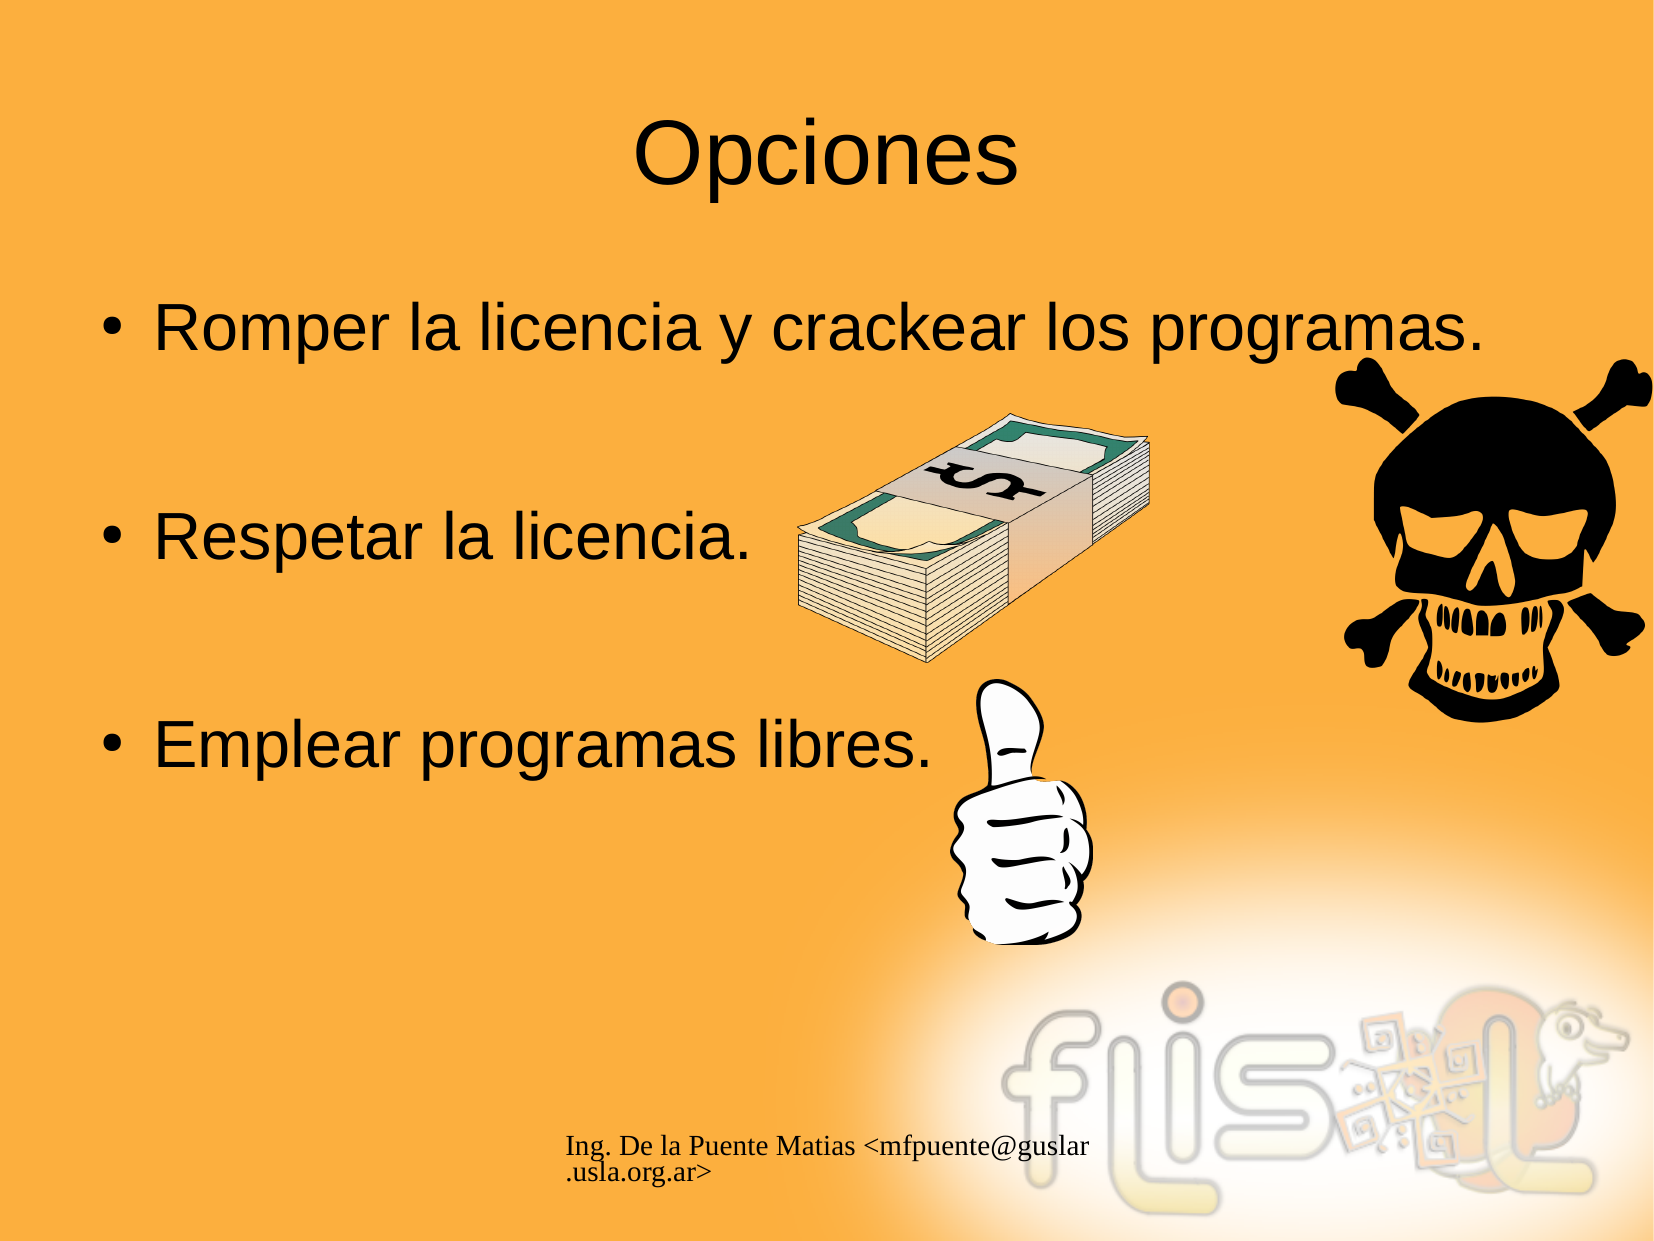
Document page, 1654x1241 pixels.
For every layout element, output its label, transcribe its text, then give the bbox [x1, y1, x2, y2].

picture [0, 0, 1654, 1241]
list Romper la licencia y crackear los programas. Respetar la licencia. Emplear programas libres. [82, 290, 1571, 1094]
title Opciones [82, 56, 1571, 250]
